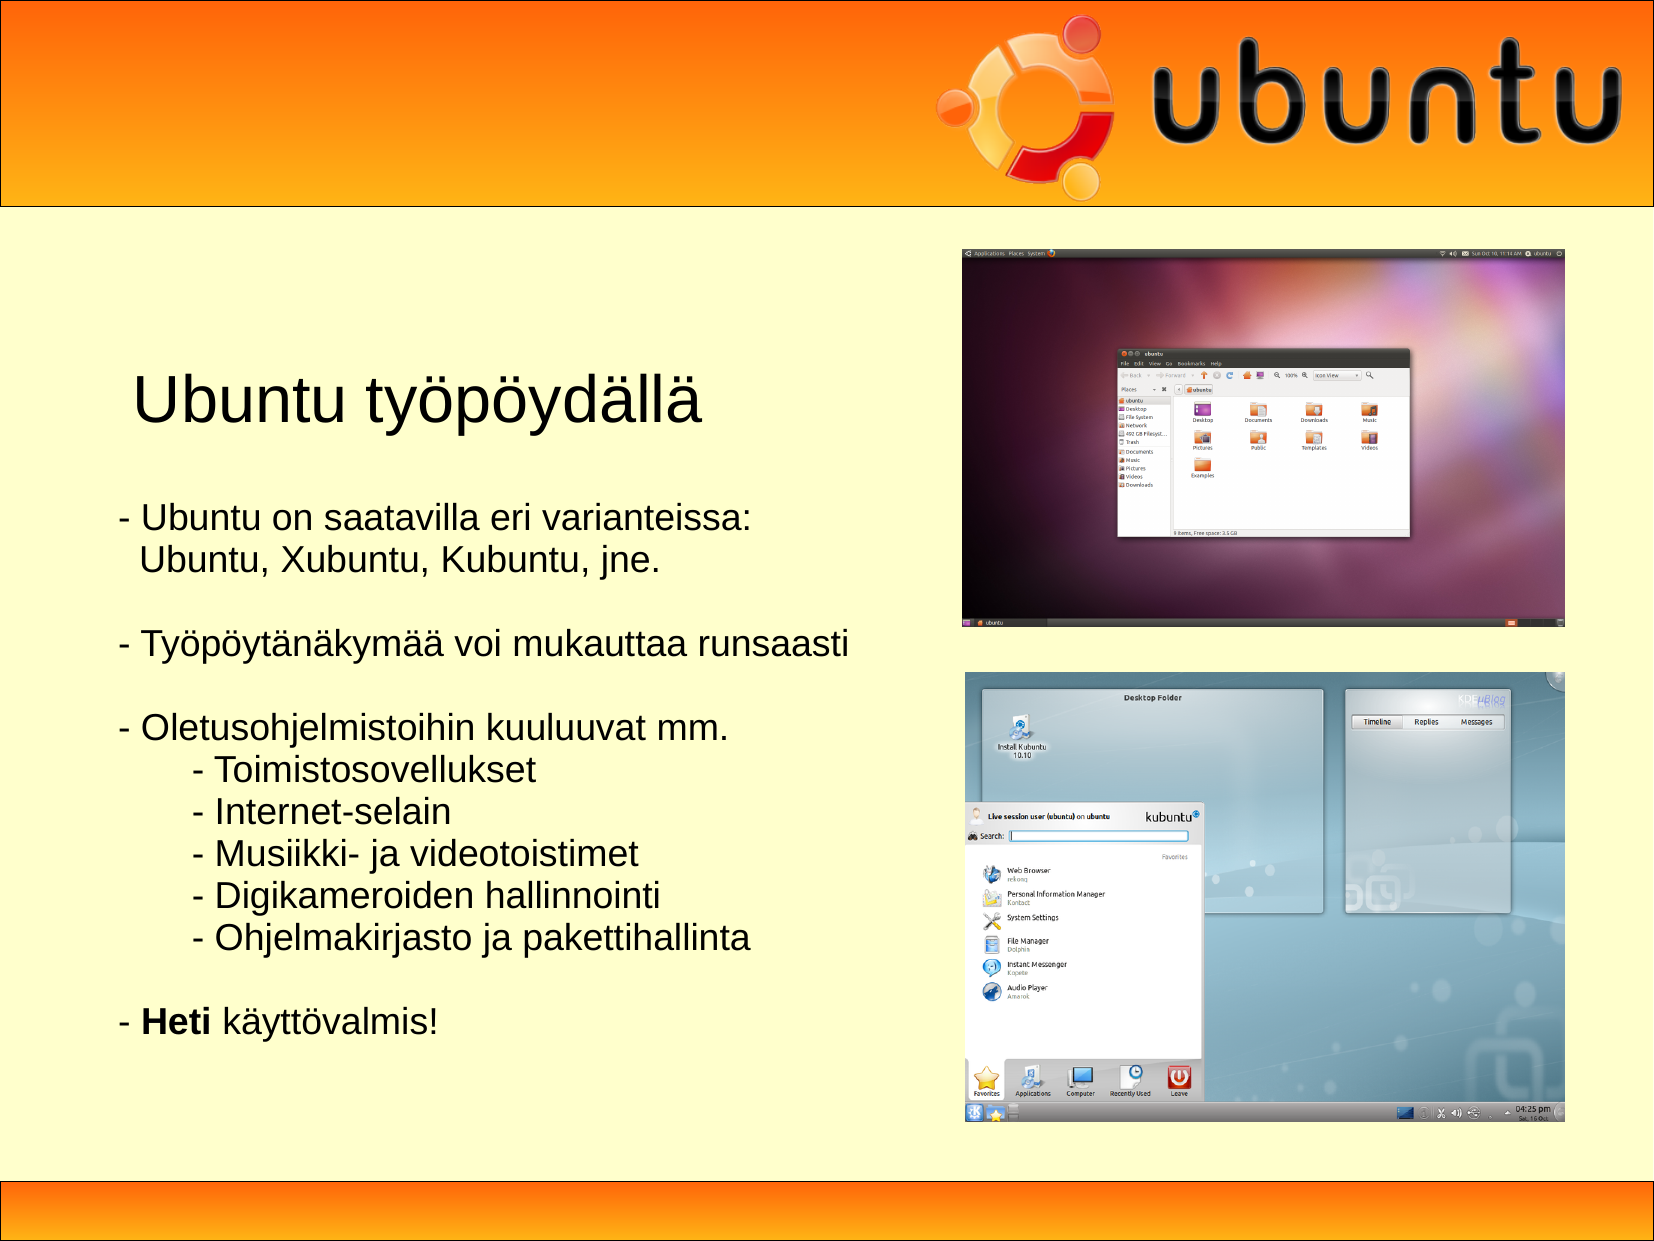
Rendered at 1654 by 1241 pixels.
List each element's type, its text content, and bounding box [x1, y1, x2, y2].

text_box Ubuntu työpöydällä [118, 354, 719, 446]
text_box - Ubuntu on saatavilla eri varianteissa: Ubuntu, Xubuntu, Kubuntu, jne. - Työpöytänäkymää voi mukauttaa runsaasti - Oletusohjelmistoihin kuuluuvat mm. - Toimistosovellukset - Internet-selain - Musiikki- ja videotoistimet - Digikameroiden hallinnointi - Ohjelmakirjasto ja pakettihallinta - Heti käyttövalmis! [29, 446, 864, 1094]
text_box [0, 1181, 1654, 1241]
picture [962, 249, 1565, 627]
picture [965, 672, 1565, 1123]
text_box [0, 0, 915, 207]
picture [915, 0, 1654, 218]
